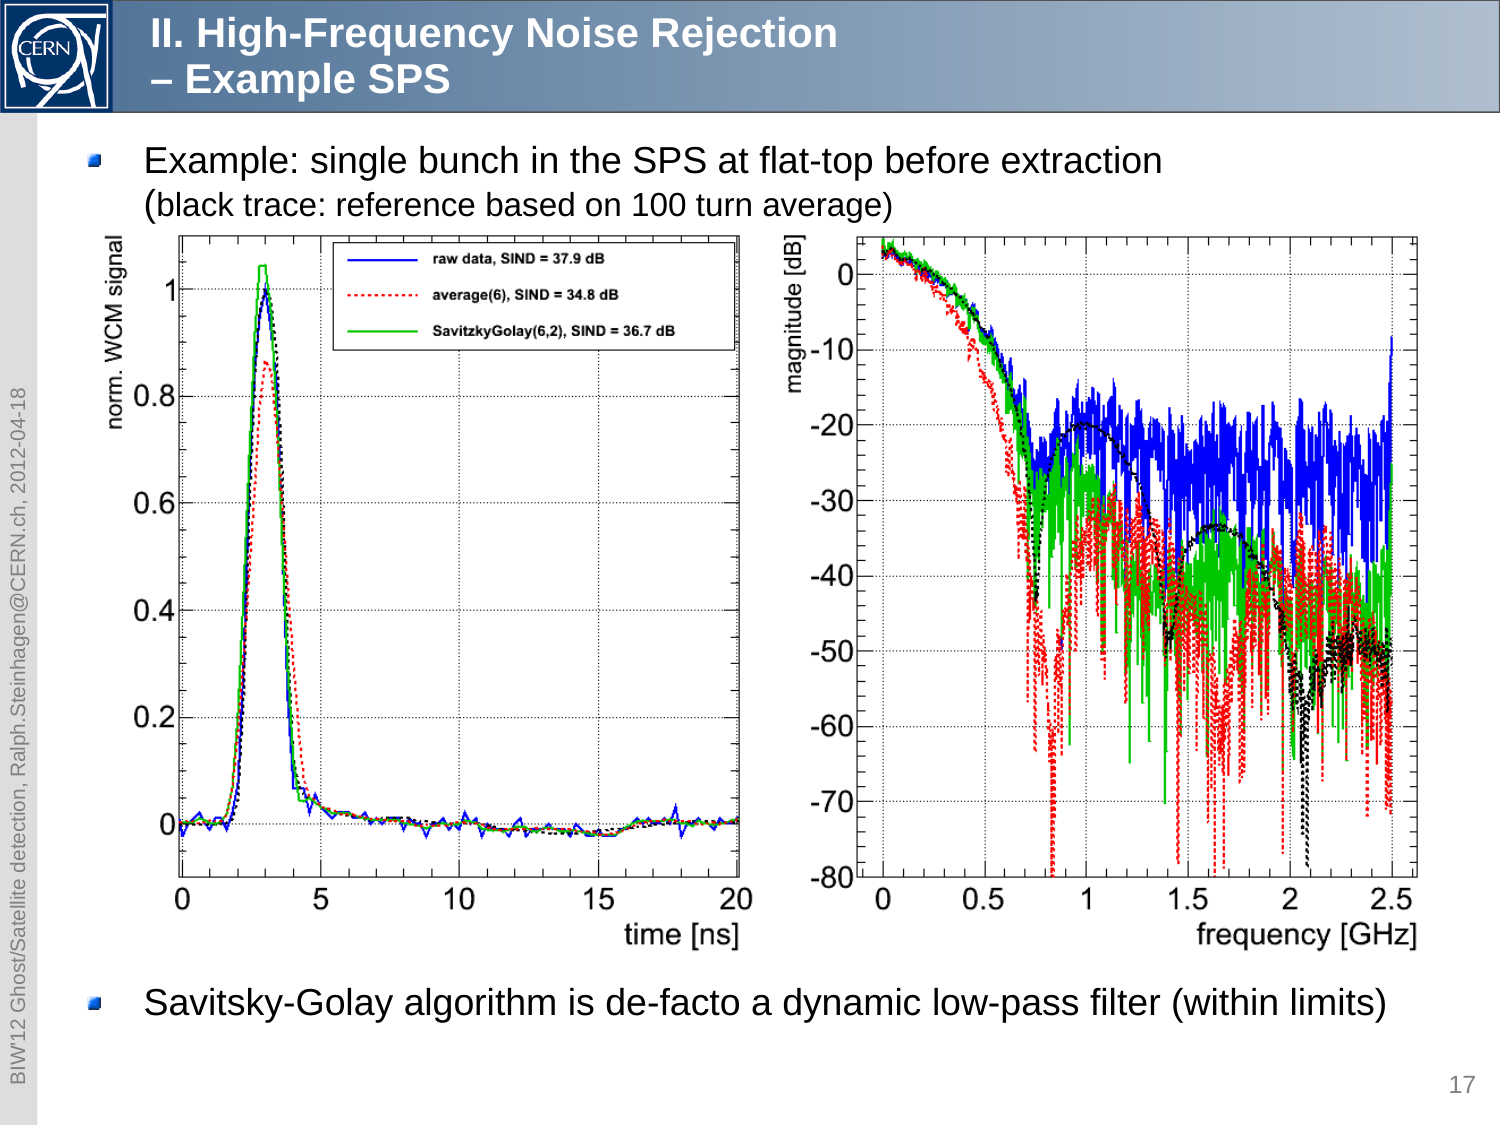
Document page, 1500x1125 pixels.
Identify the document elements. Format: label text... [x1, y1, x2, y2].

picture [89, 224, 1445, 975]
picture [0, 0, 113, 113]
title II. High-Frequency Noise Rejection – Example SPS [150, 0, 1201, 113]
list Example: single bunch in the SPS at flat-top before extraction (black trace: reference based on 100 turn average) Savitsky-Golay algorithm is de-facto a dynamic low-pass filter (within limits) [87, 137, 1438, 1030]
